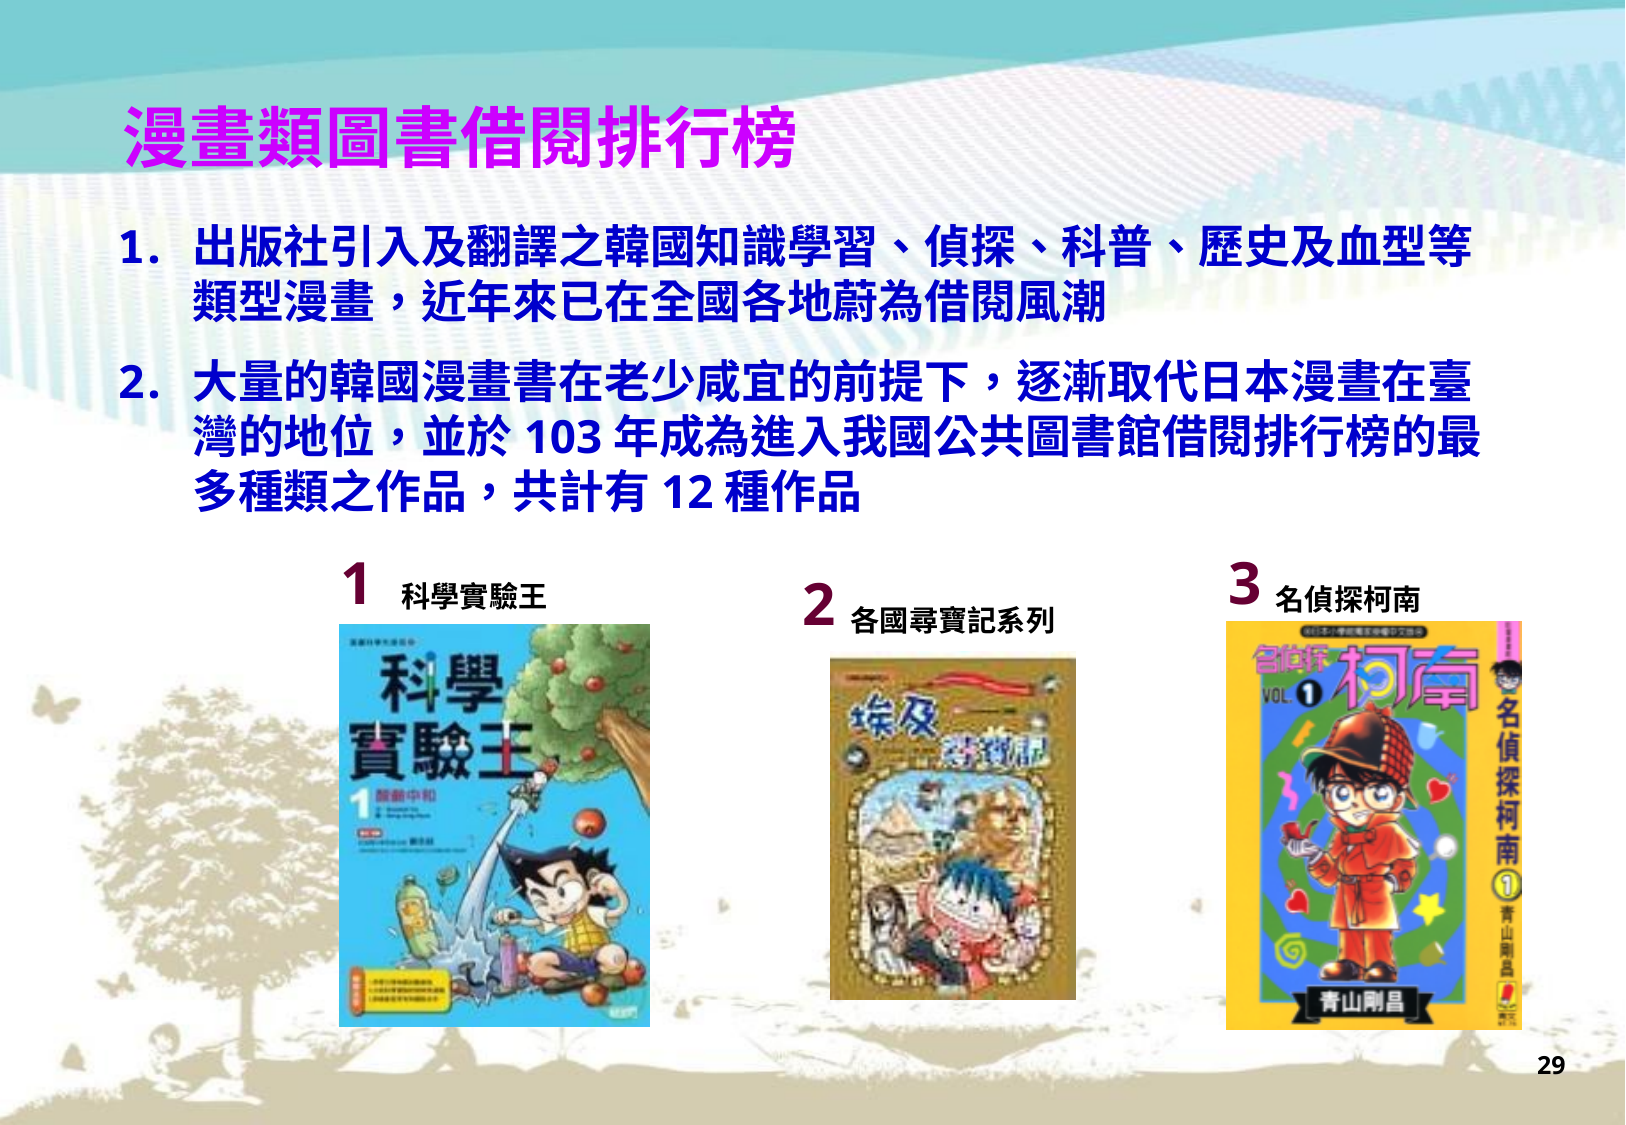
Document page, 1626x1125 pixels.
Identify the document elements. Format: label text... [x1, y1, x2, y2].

text_box 漫畫類圖書借閱排行榜 [107, 88, 815, 184]
text_box 各國尋寶記系列 [835, 594, 1071, 645]
text_box 1 [325, 538, 389, 624]
text_box 名偵探柯南 [1260, 574, 1437, 624]
text_box 出版社引入及翻譯之韓國知識學習、偵探、科普、歷史及血型等類型漫畫，近年來已在全國各地蔚為借閱風潮 大量的韓國漫畫書在老少咸宜的前提下，逐漸取代日本漫晝在臺灣的地位，並於103年成為進入我國公共圖書館借閱排行榜的最多種類之作品，共計有12種作品 [102, 208, 1498, 527]
text_box 科學實驗王 [386, 571, 563, 621]
text_box 3 [1207, 538, 1284, 624]
text_box 2 [787, 559, 851, 645]
picture [0, 0, 1625, 1125]
